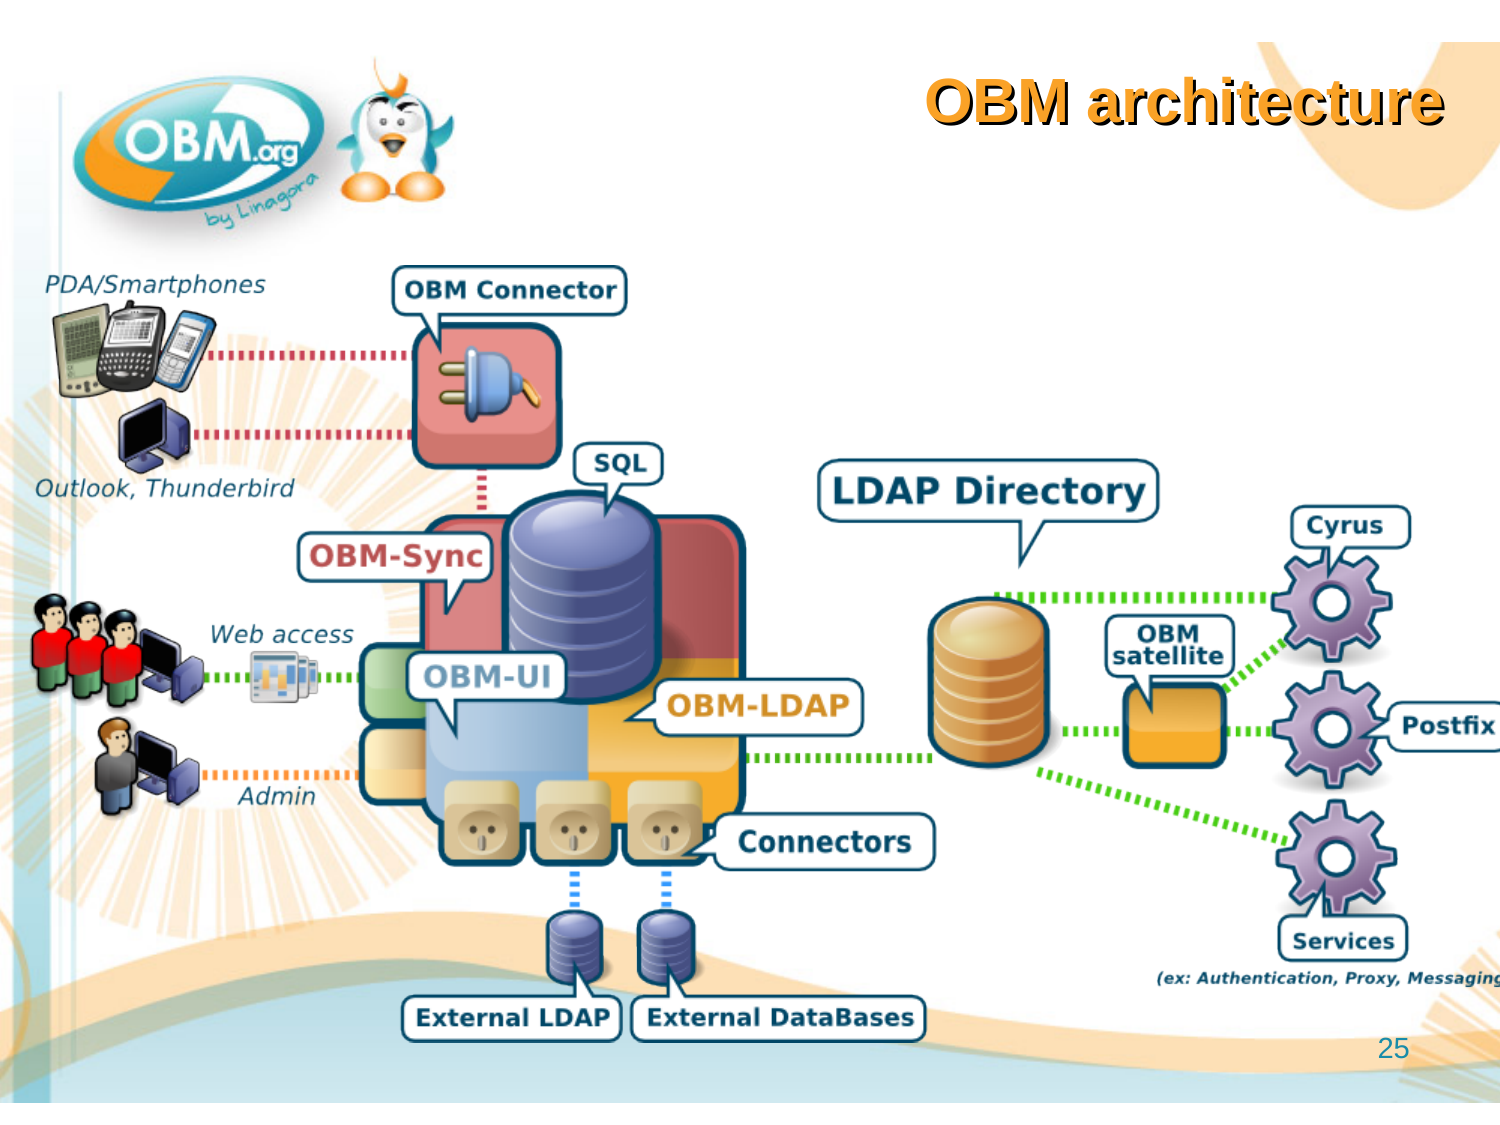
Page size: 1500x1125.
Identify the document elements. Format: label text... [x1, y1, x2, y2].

picture [0, 42, 1500, 1103]
title OBM architecture [408, 59, 1445, 148]
